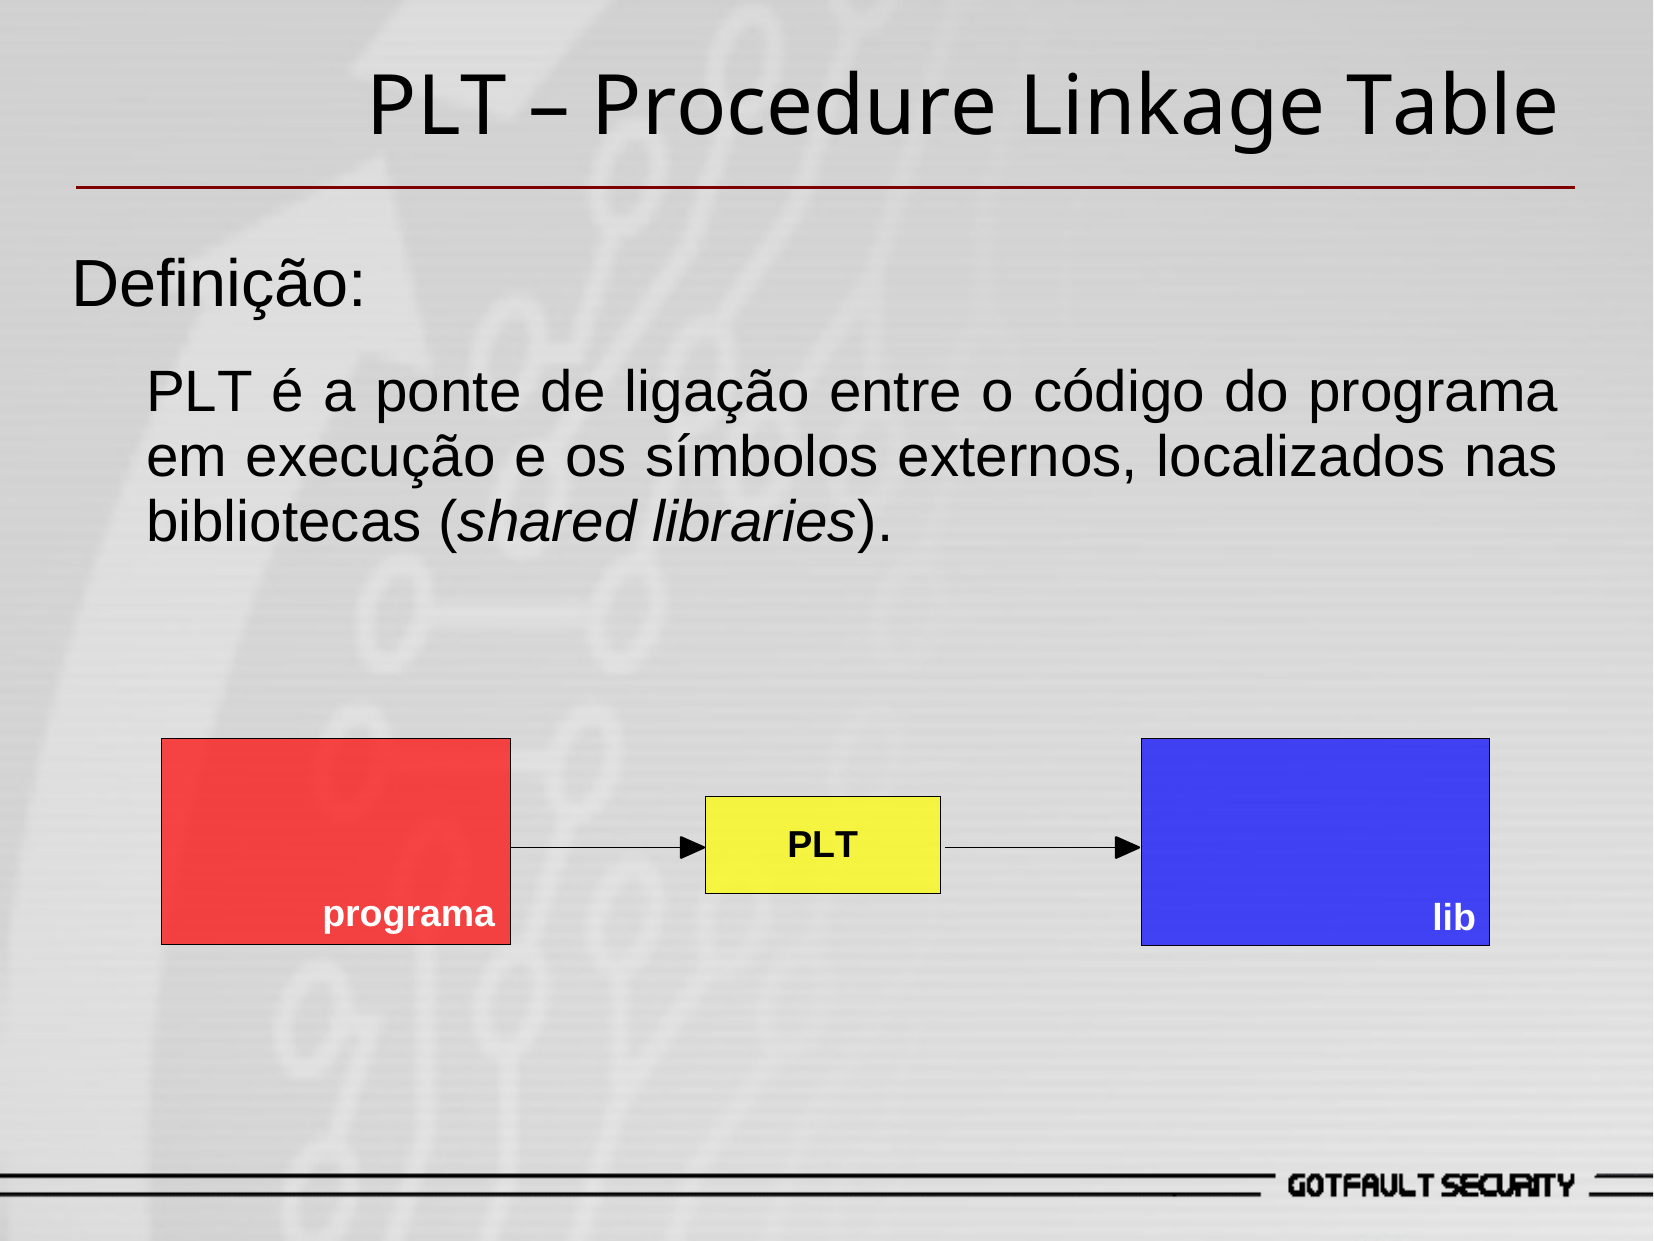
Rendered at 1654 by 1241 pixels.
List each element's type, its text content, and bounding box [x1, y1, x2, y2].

text_box Definição: [56, 238, 694, 337]
text_box programa [307, 885, 511, 949]
text_box PLT é a ponte de ligação entre o código do programa em execução e os símbolos externos, localizados nas bibliotecas (shared libraries). [131, 351, 1576, 586]
picture [0, 0, 1654, 1241]
text_box lib [1417, 889, 1492, 953]
text_box [161, 738, 511, 945]
text_box PLT – Procedure Linkage Table [22, 37, 1576, 182]
text_box [1141, 738, 1490, 946]
text_box PLT [705, 796, 941, 894]
